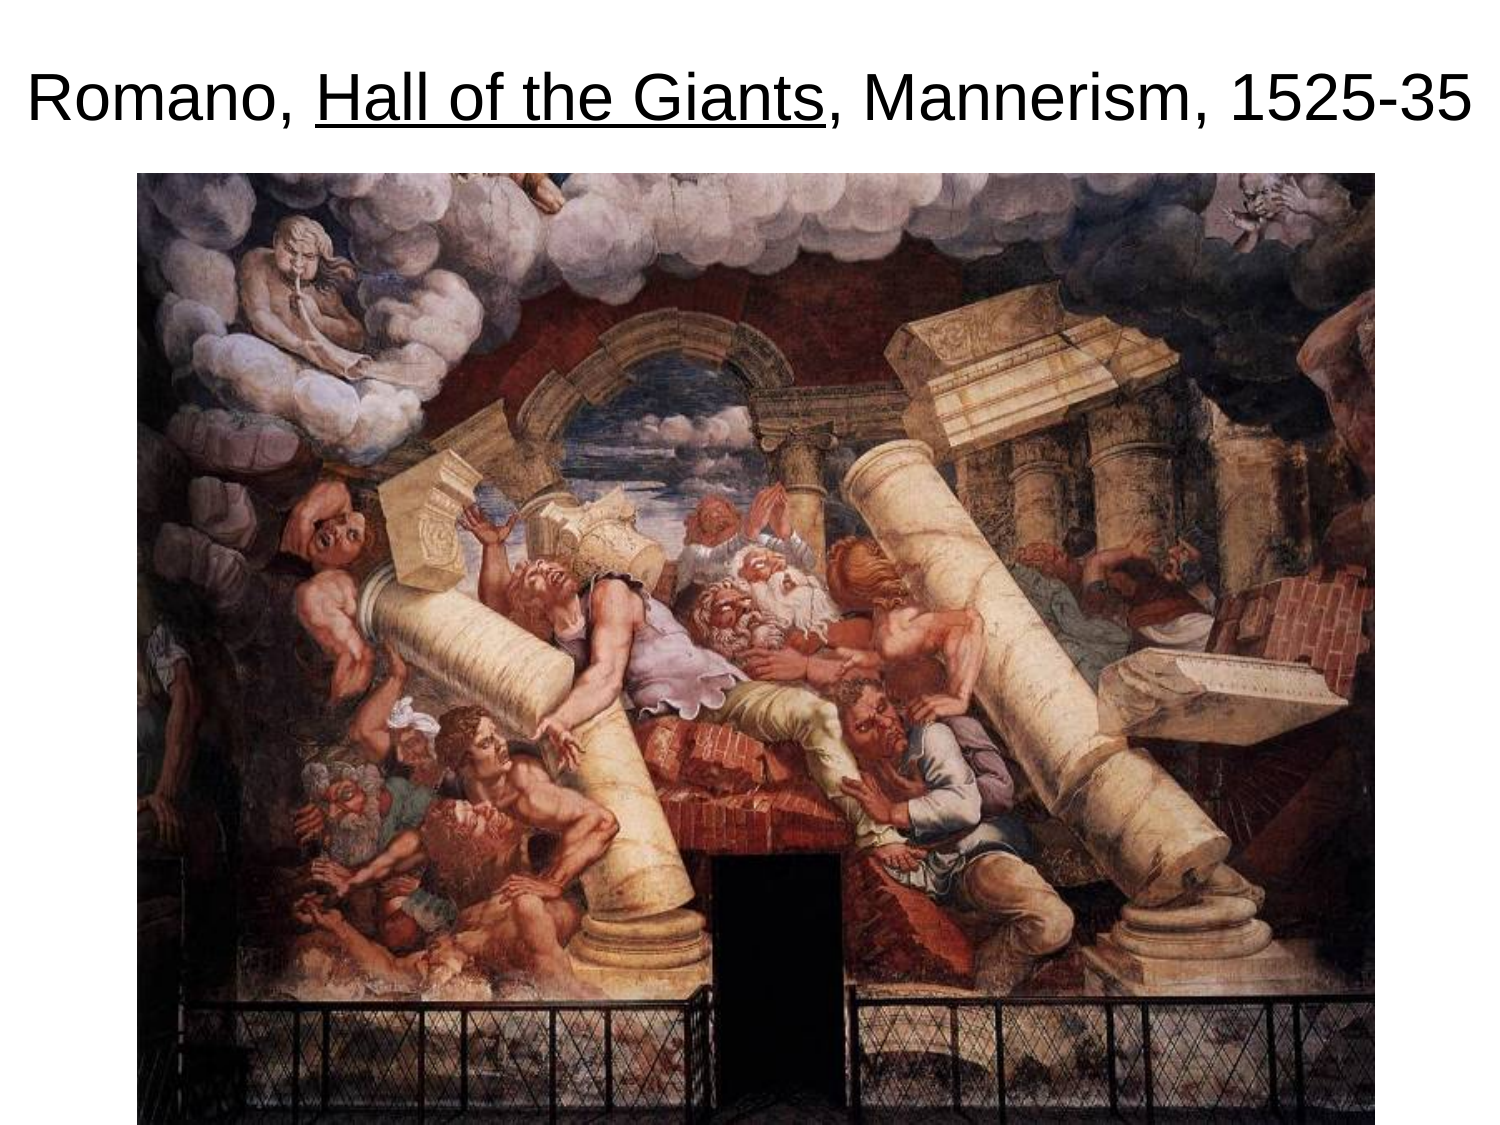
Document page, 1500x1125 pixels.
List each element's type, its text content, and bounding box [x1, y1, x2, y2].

picture [137, 173, 1375, 1125]
title Romano, Hall of the Giants, Mannerism, 1525-35 [0, 45, 1500, 150]
